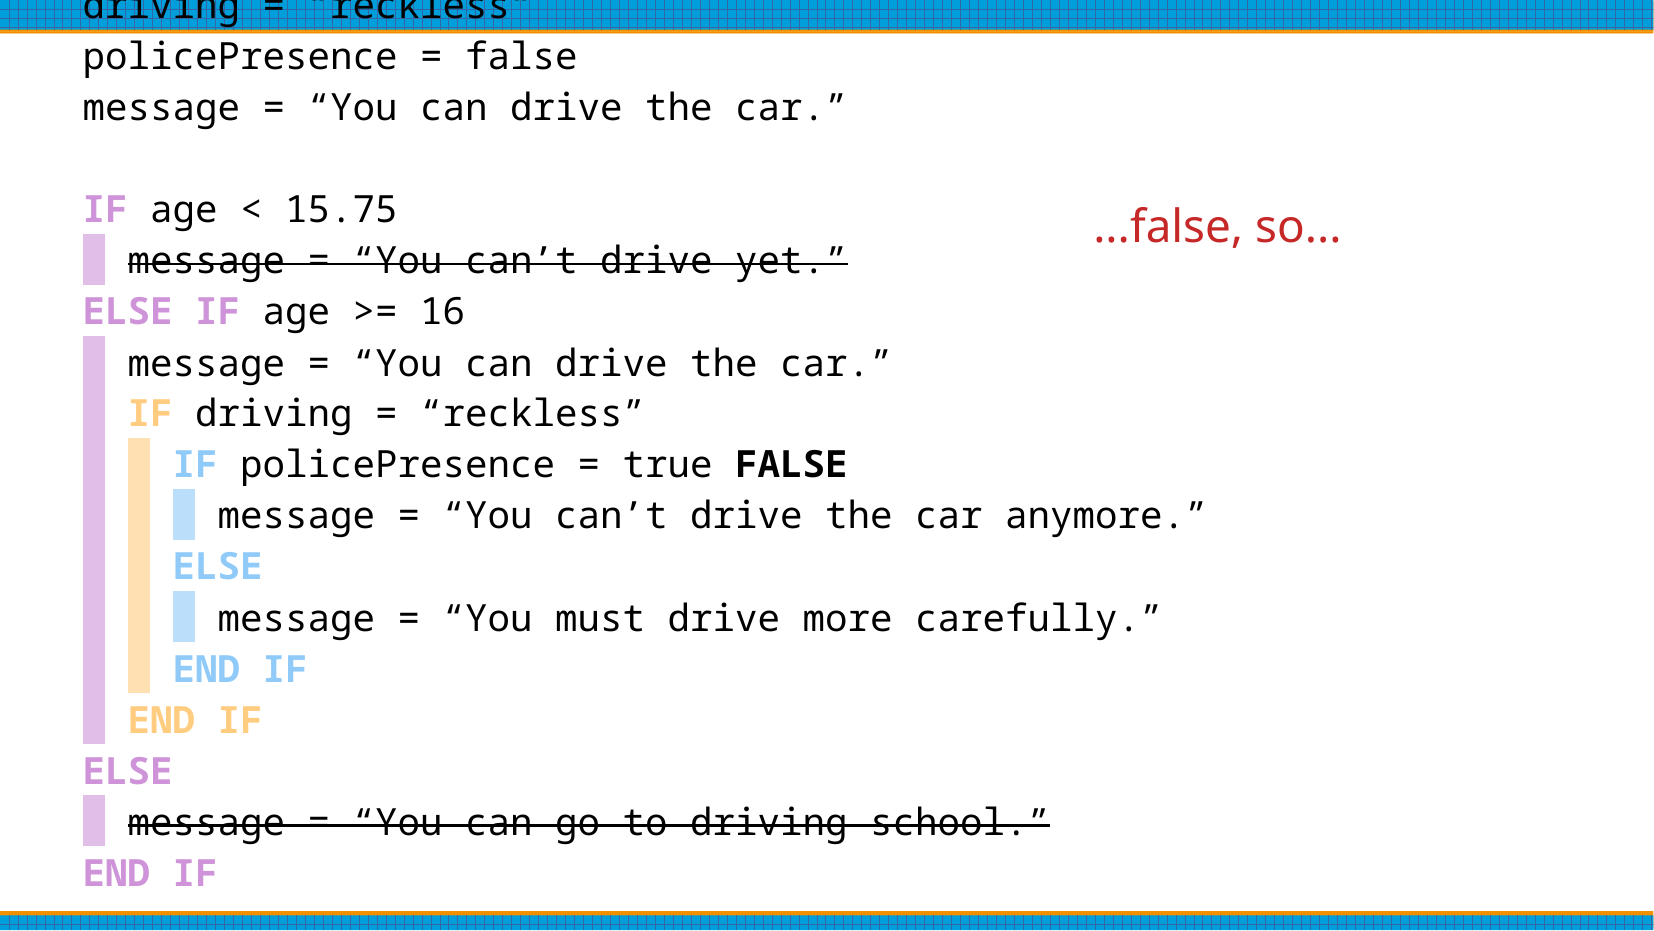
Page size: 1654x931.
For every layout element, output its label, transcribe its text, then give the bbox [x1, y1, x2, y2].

subtitle age = 16 driving = “reckless“ policePresence = false message = “You can drive the car.” IF age < 15.75 message = “You can’t drive yet.” ELSE IF age >= 16 message = “You can drive the car.” IF driving = “reckless” IF policePresence = true FALSE message = “You can’t drive the car anymore.” ELSE message = “You must drive more carefully.” END IF END IF ELSE message = “You can go to driving school.” END IF output message [82, 69, 1571, 858]
text_box ...false, so... [1087, 75, 1613, 376]
